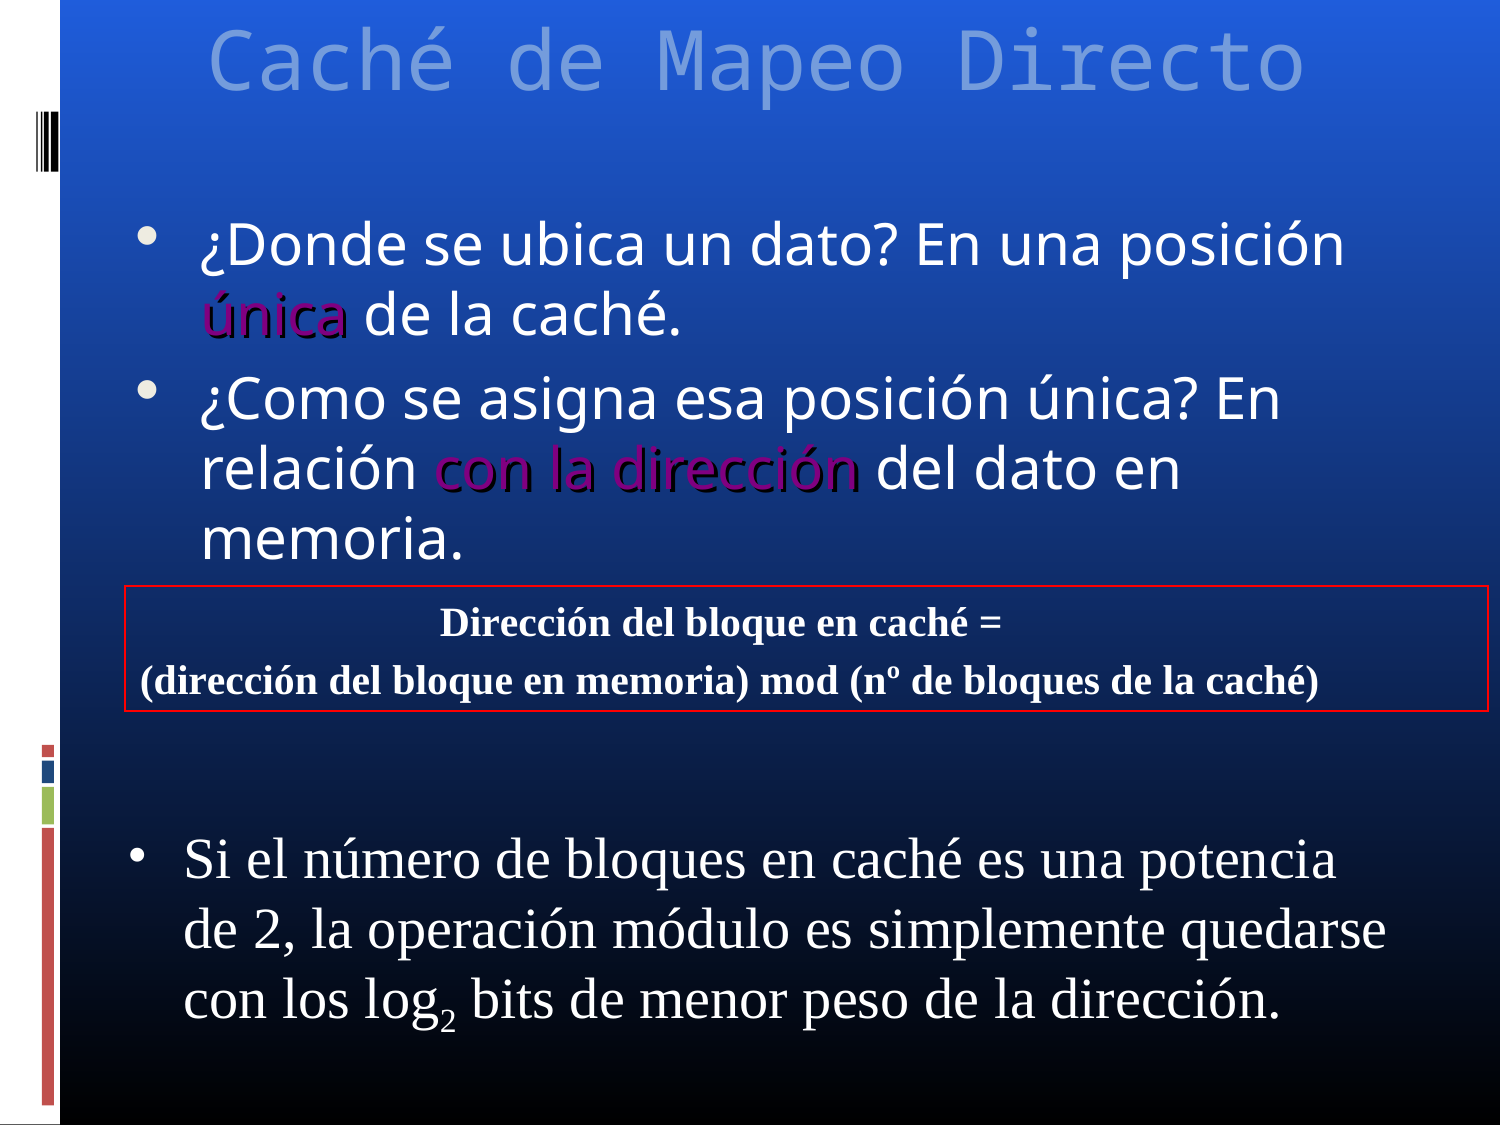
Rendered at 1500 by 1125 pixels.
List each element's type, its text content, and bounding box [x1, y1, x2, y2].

text_box Si el número de bloques en caché es una potencia de 2, la operación módulo es simplemente quedarse con los log2 bits de menor peso de la dirección. [112, 812, 1413, 1051]
list ¿Donde se ubica un dato? En una posición única de la caché. ¿Como se asigna esa posición única? En relación con la dirección del dato en memoria. [112, 200, 1401, 626]
text_box Dirección del bloque en caché = (dirección del bloque en memoria) mod (nº de bloques de la caché) [125, 586, 1489, 711]
title Caché de Mapeo Directo [112, 0, 1388, 188]
